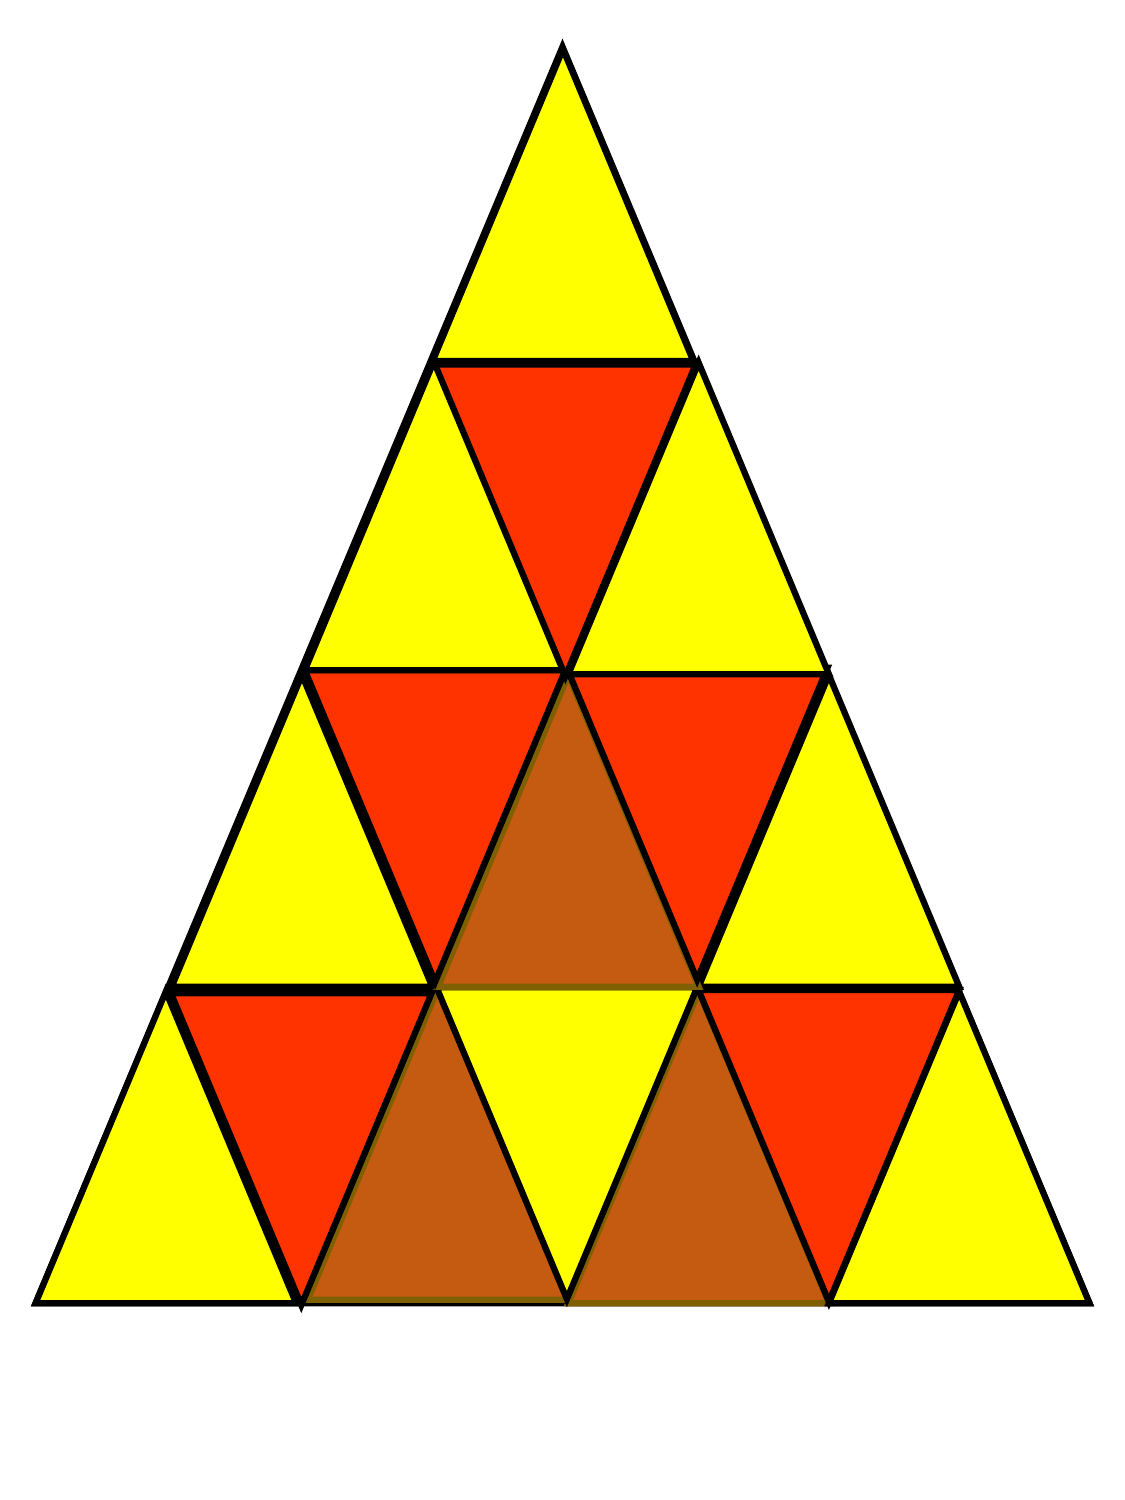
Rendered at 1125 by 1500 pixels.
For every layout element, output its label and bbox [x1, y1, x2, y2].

text_box [35, 46, 1090, 1306]
